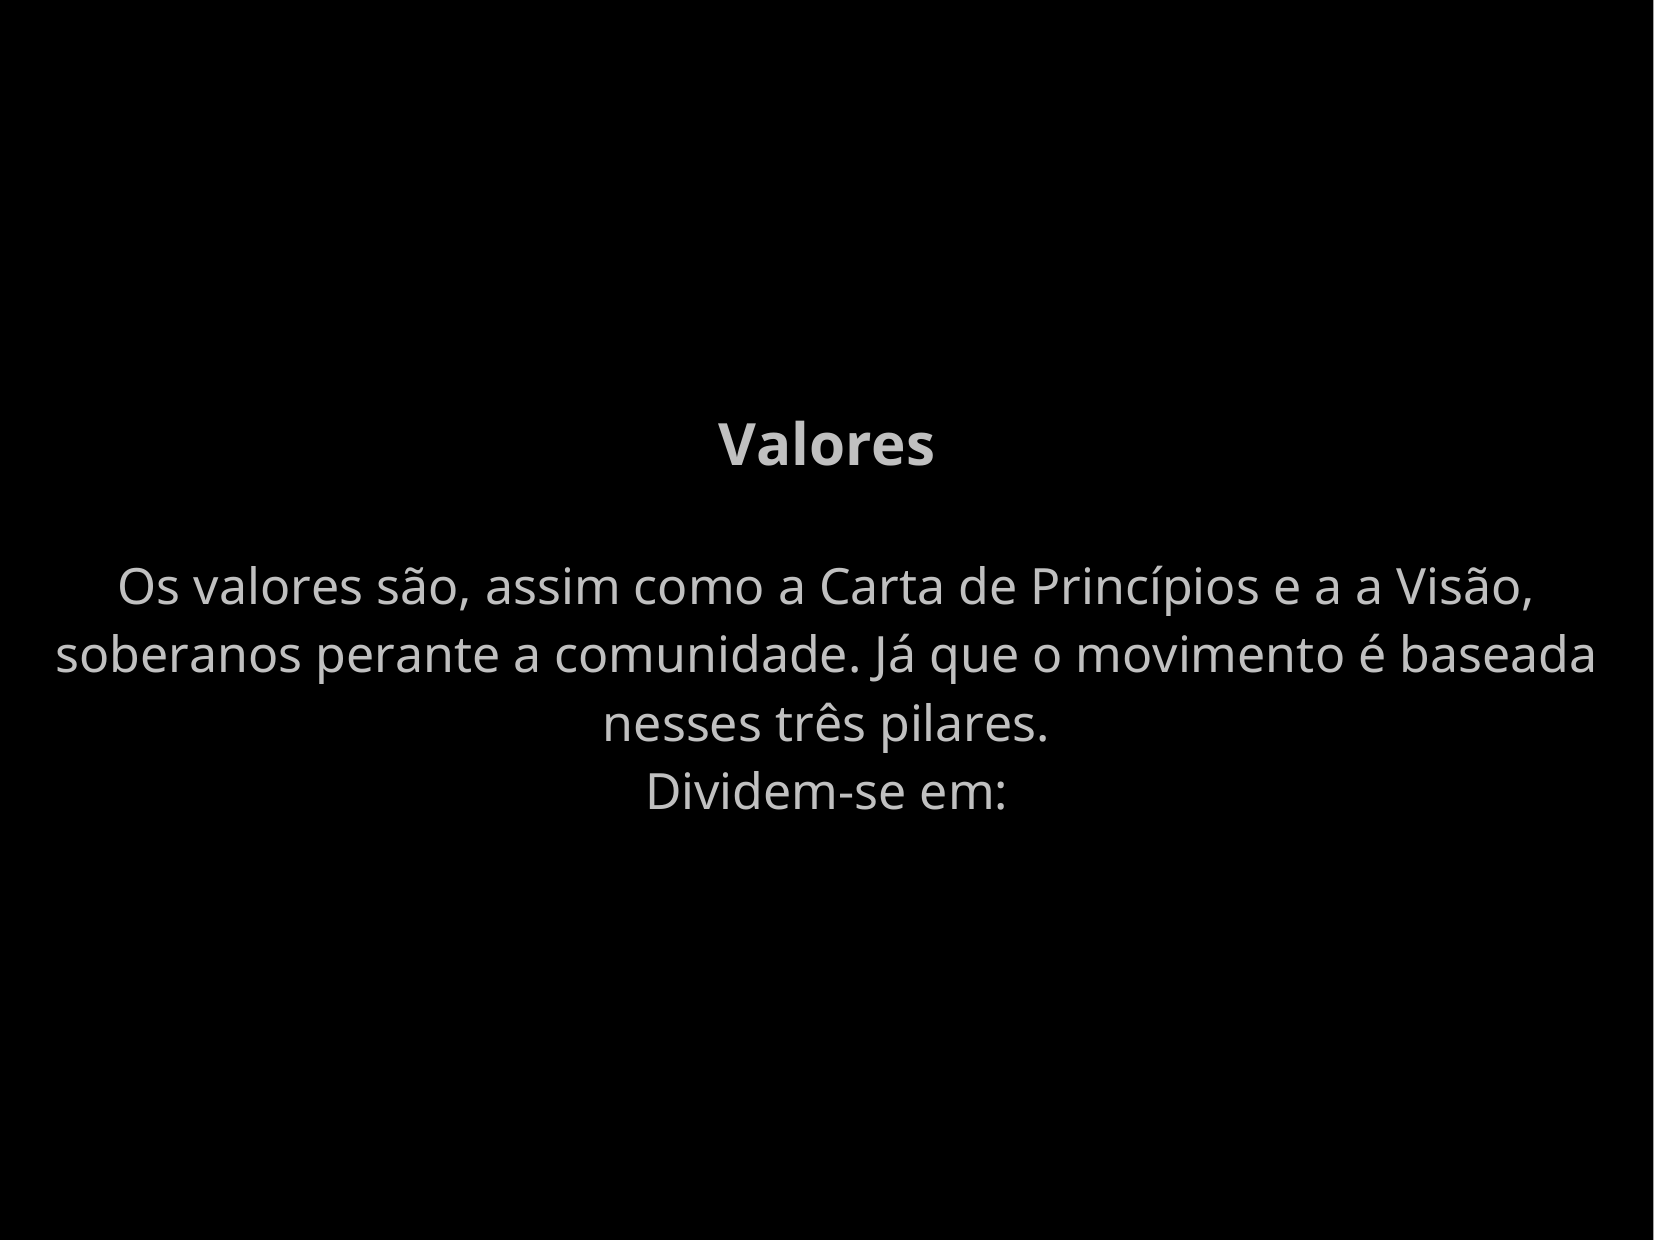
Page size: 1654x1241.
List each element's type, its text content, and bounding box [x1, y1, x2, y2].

text_box Valores Os valores são, assim como a Carta de Princípios e a a Visão, soberanos perante a comunidade. Já que o movimento é baseada nesses três pilares. Dividem-se em: [0, 0, 1654, 1241]
